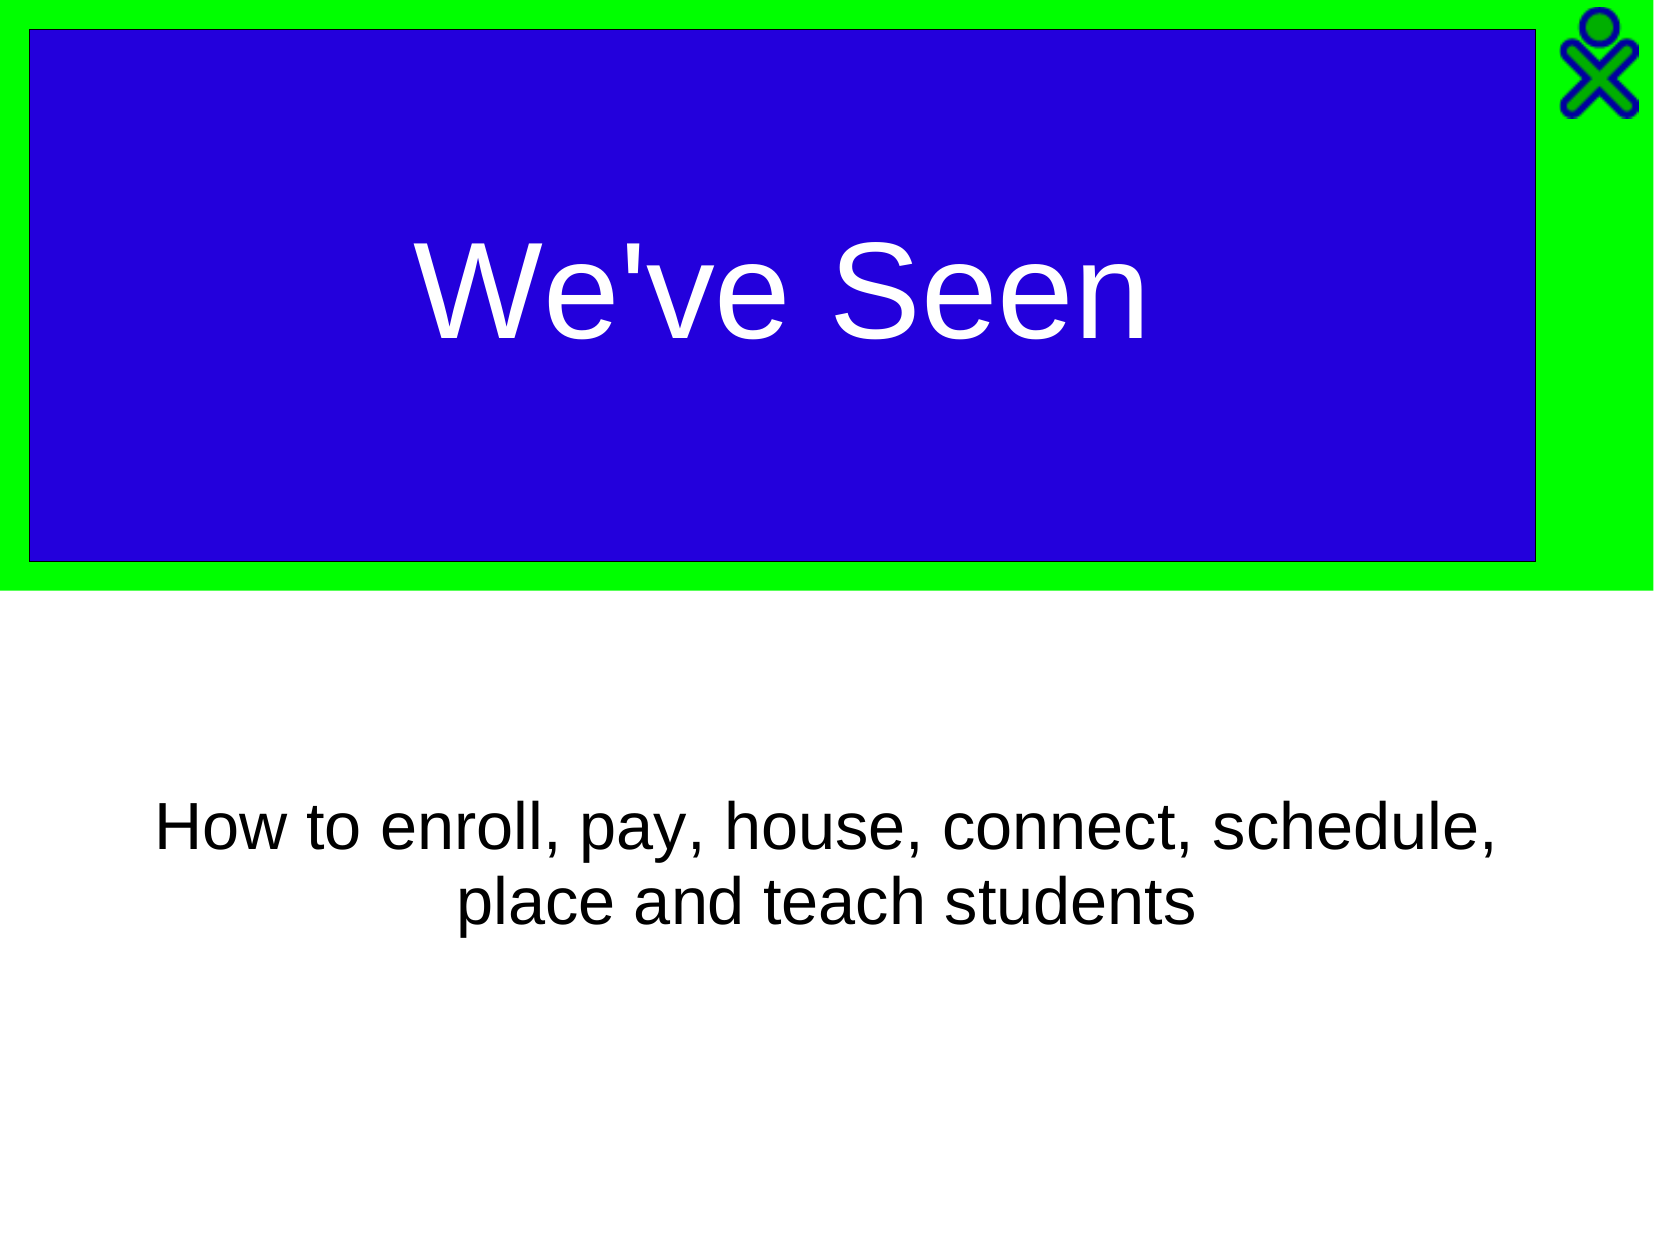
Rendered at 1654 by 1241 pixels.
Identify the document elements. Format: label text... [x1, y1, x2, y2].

title We've Seen [59, 56, 1506, 525]
subtitle How to enroll, pay, house, connect, schedule, place and teach students [82, 627, 1571, 1102]
picture [1559, 7, 1639, 119]
